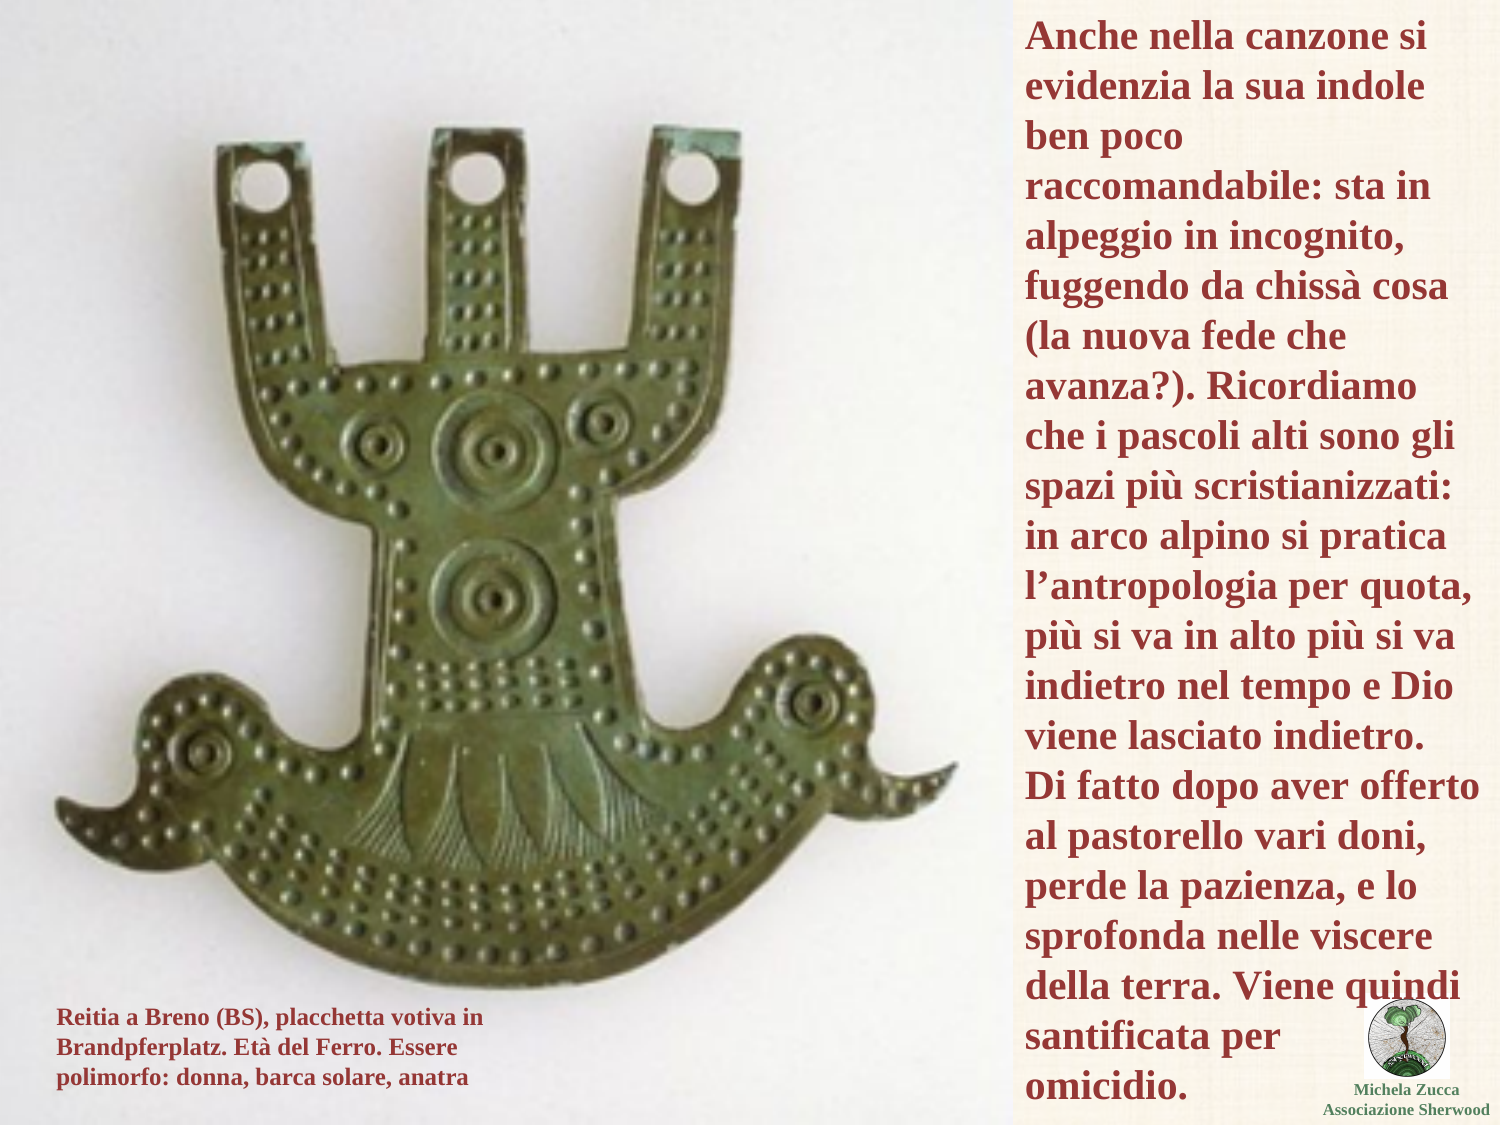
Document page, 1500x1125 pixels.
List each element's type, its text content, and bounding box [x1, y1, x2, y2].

picture [0, 0, 1013, 1125]
text_box Reitia a Breno (BS), placchetta votiva in Brandpferplatz. Età del Ferro. Essere polimorfo: donna, barca solare, anatra [41, 992, 538, 1099]
text_box Anche nella canzone si evidenzia la sua indole ben poco raccomandabile: sta in alpeggio in incognito, fuggendo da chissà cosa (la nuova fede che avanza?). Ricordiamo che i pascoli alti sono gli spazi più scristianizzati: in arco alpino si pratica l’antropologia per quota, più si va in alto più si va indietro nel tempo e Dio viene lasciato indietro. Di fatto dopo aver offerto al pastorello vari doni, perde la pazienza, e lo sprofonda nelle viscere della terra. Viene quindi santificata per omicidio. [1013, 0, 1500, 1125]
